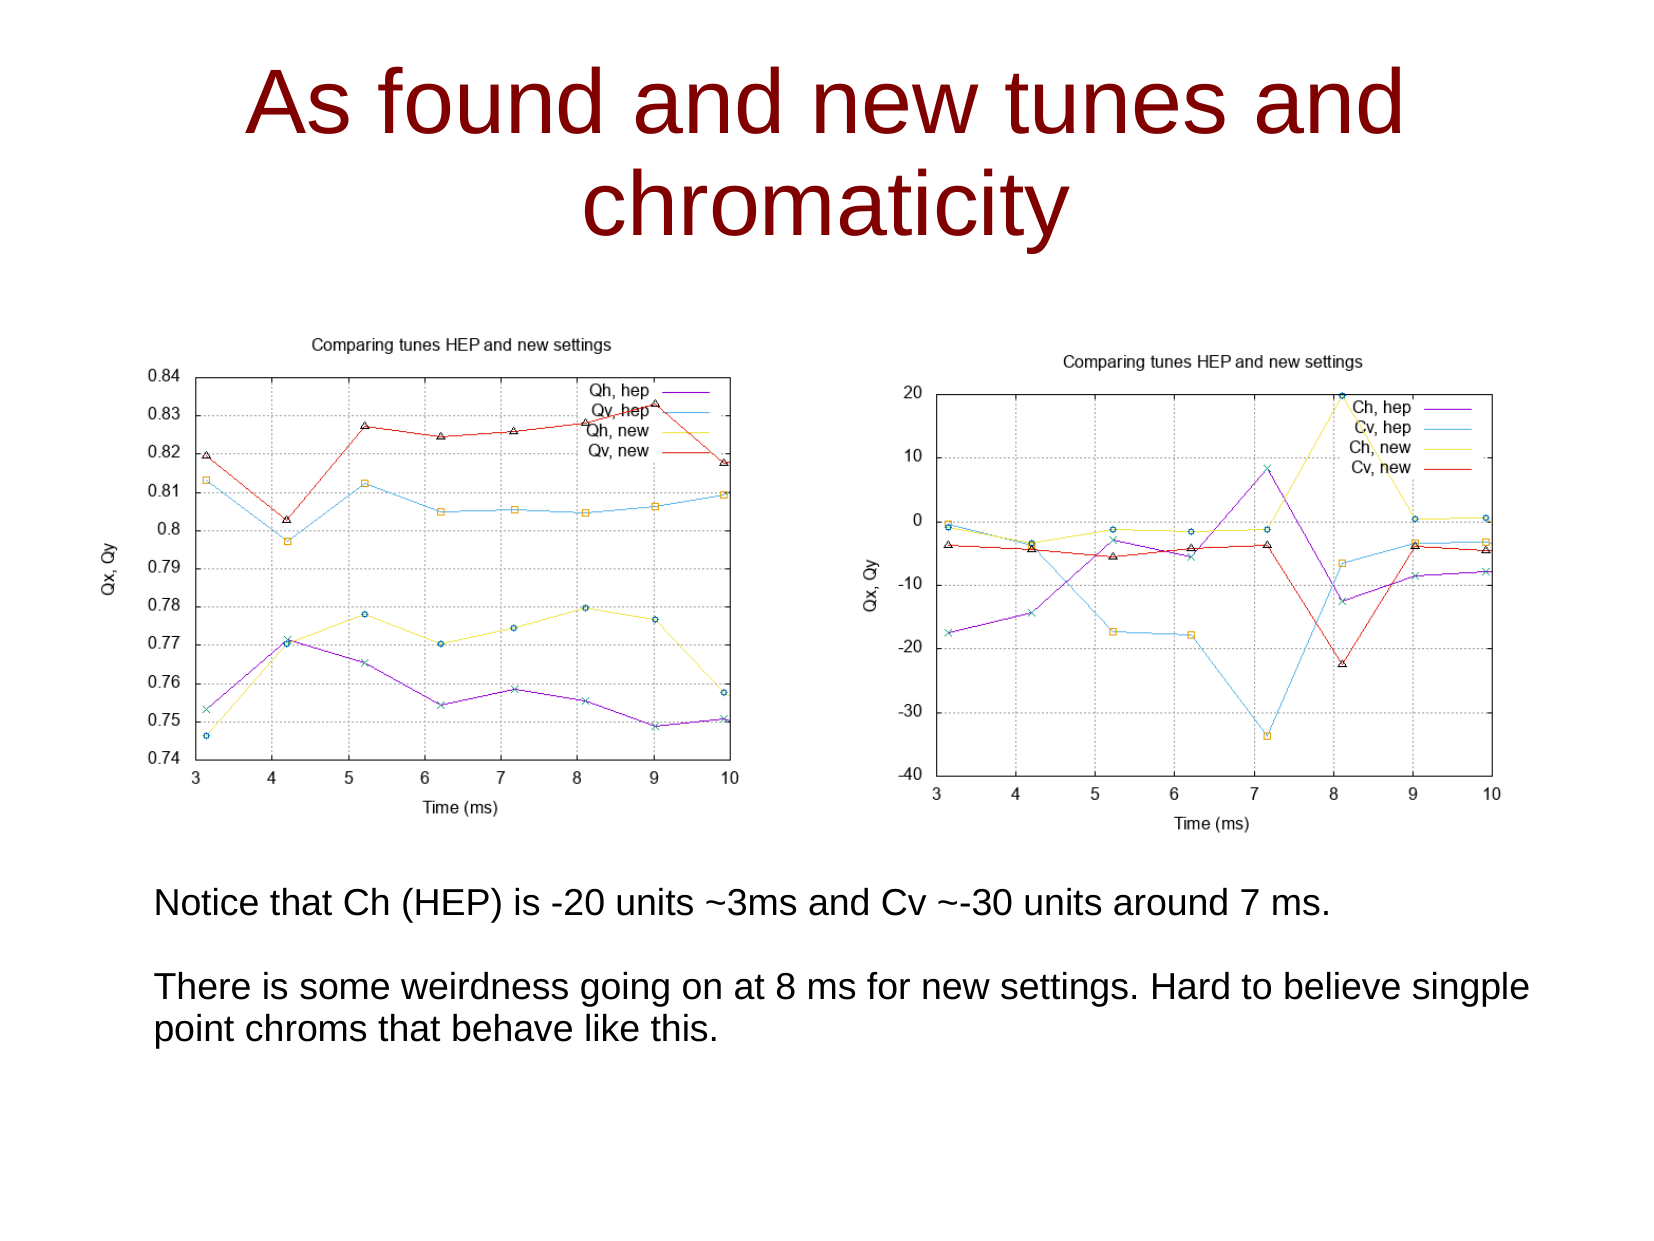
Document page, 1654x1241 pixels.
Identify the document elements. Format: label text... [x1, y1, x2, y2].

picture [96, 317, 772, 824]
text_box Notice that Ch (HEP) is -20 units ~3ms and Cv ~-30 units around 7 ms. There is some weirdness going on at 8 ms for new settings. Hard to believe singple point chroms that behave like this. [138, 873, 1549, 1055]
title As found and new tunes and chromaticity [82, 49, 1571, 257]
picture [858, 334, 1534, 841]
